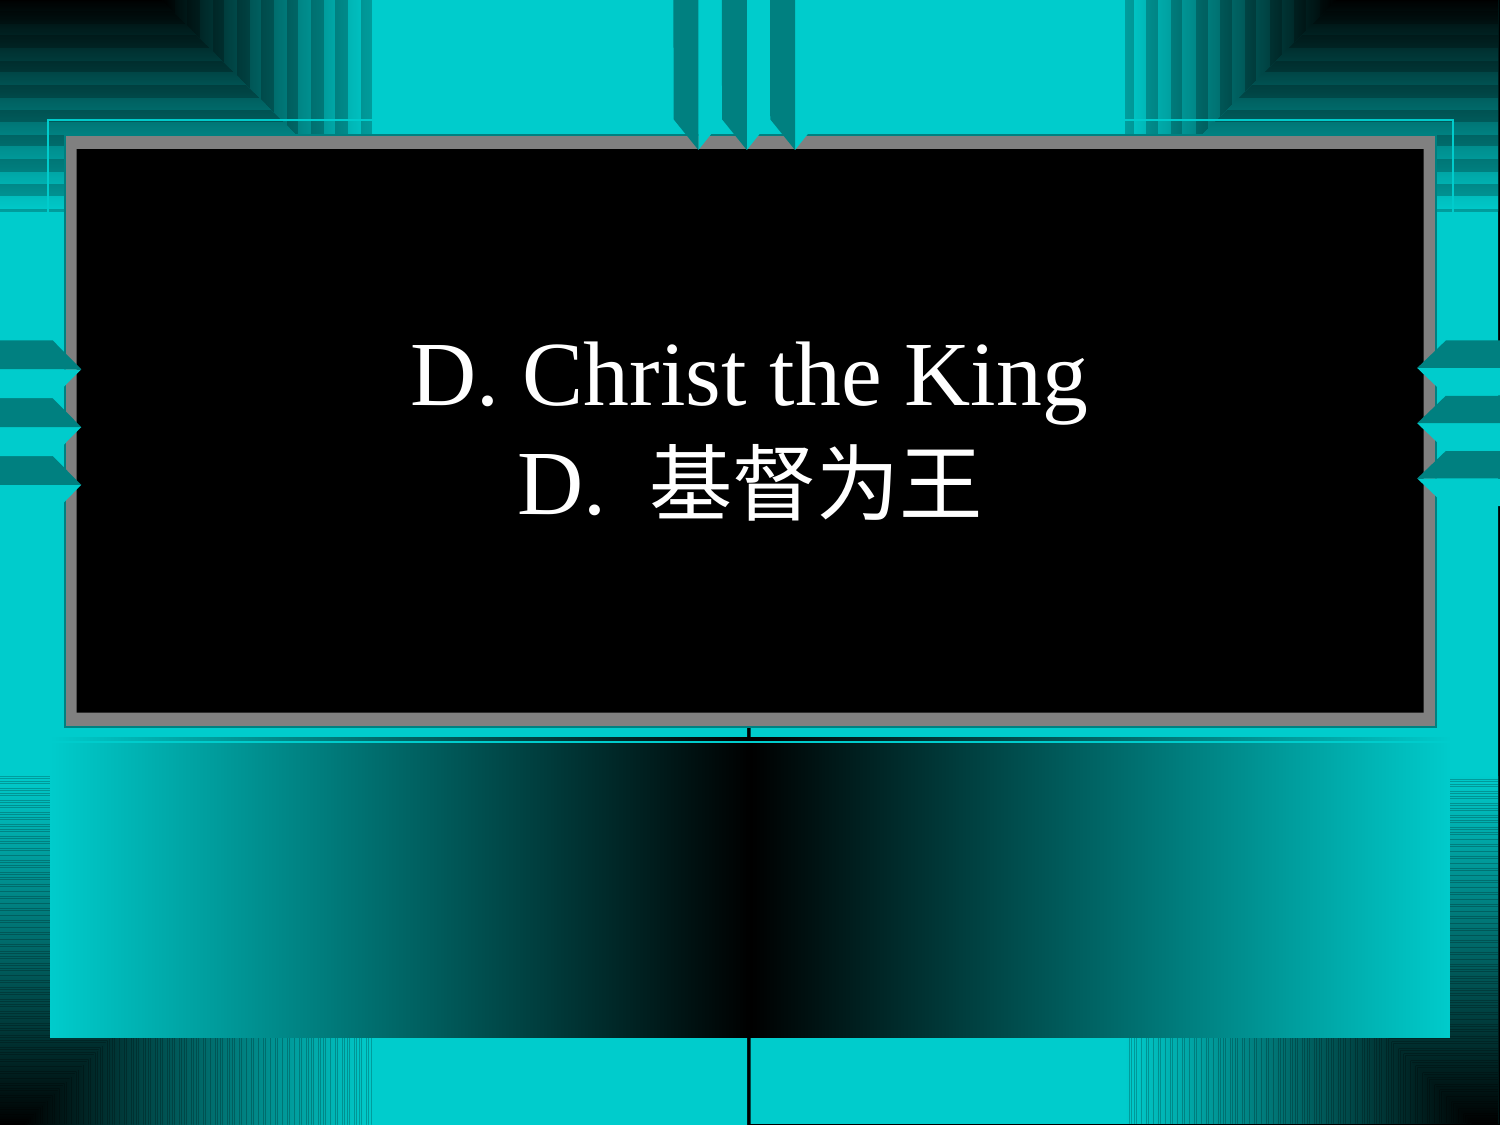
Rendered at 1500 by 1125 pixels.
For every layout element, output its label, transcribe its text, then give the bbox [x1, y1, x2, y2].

title D. Christ the King D. 基督为王 [112, 316, 1388, 547]
